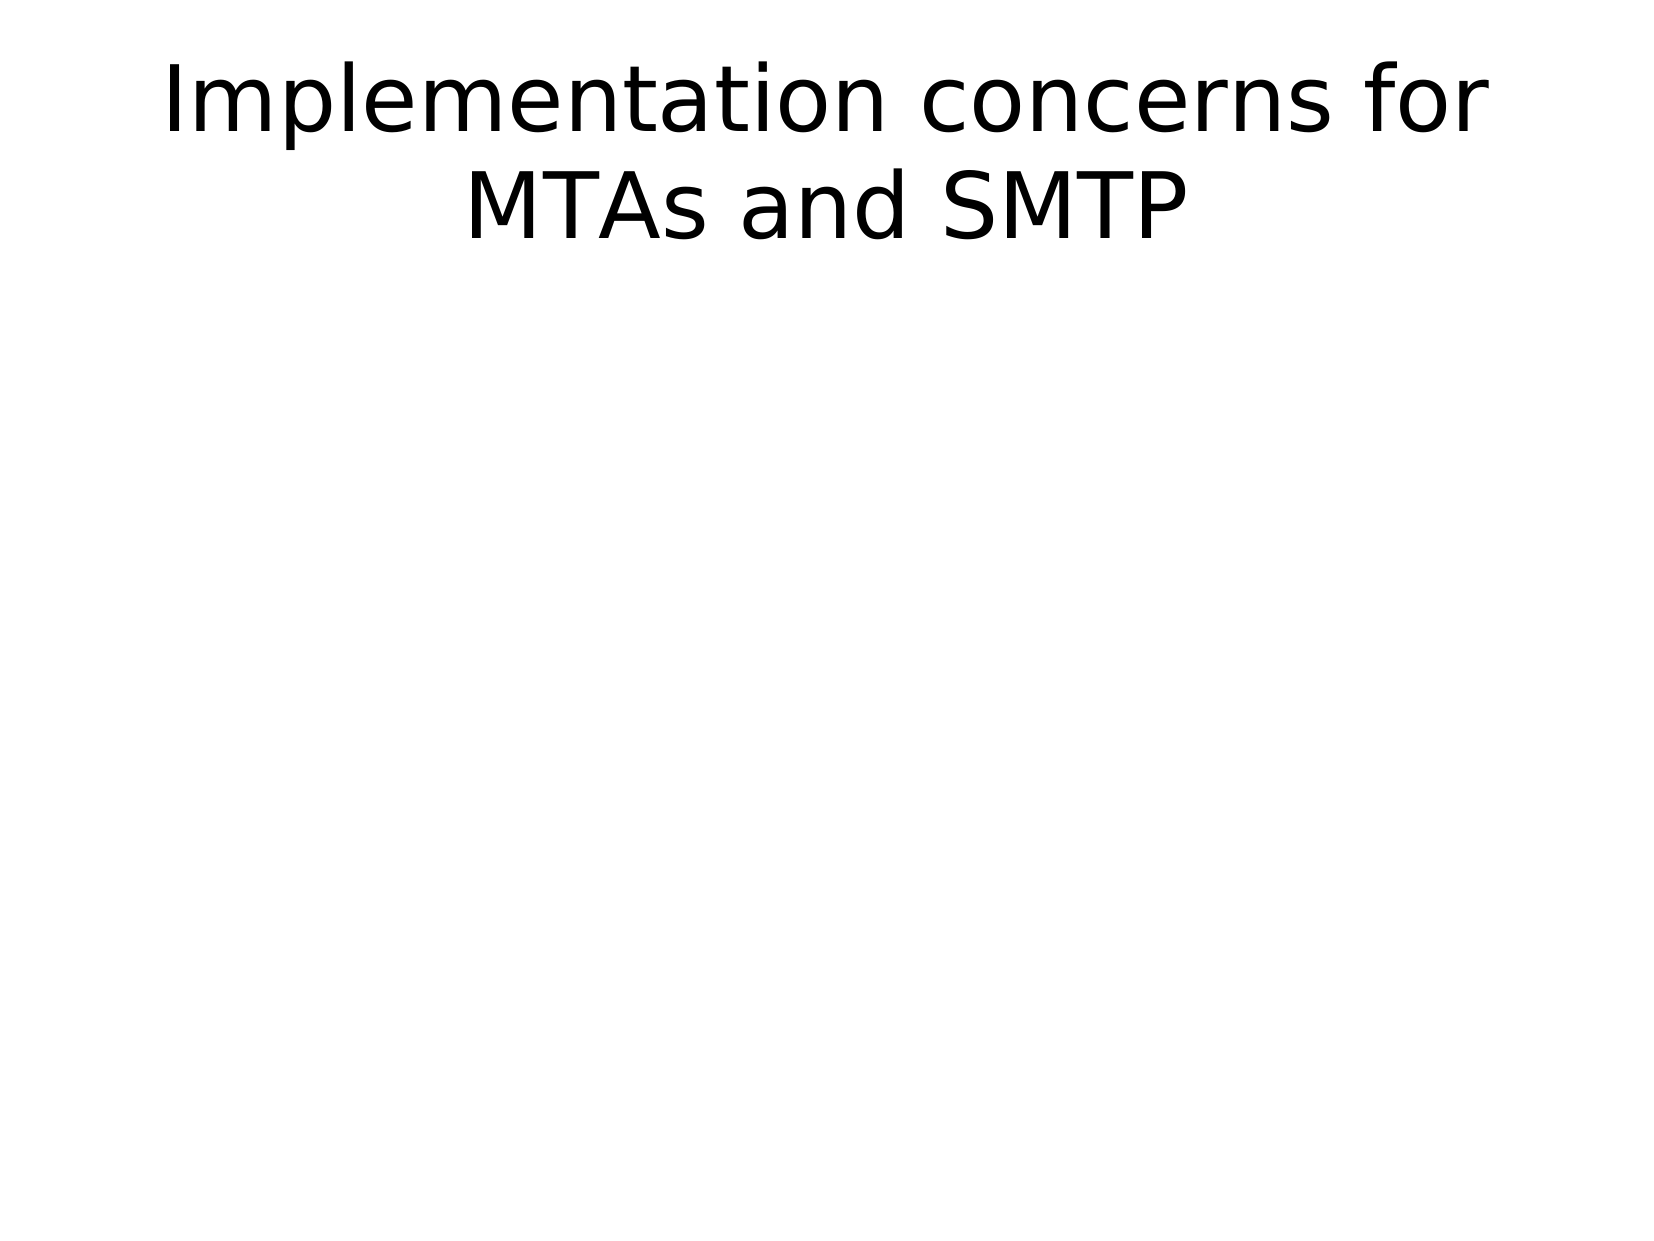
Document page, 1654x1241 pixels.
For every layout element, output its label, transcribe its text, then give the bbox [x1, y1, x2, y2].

title Implementation concerns for MTAs and SMTP [82, 45, 1571, 261]
